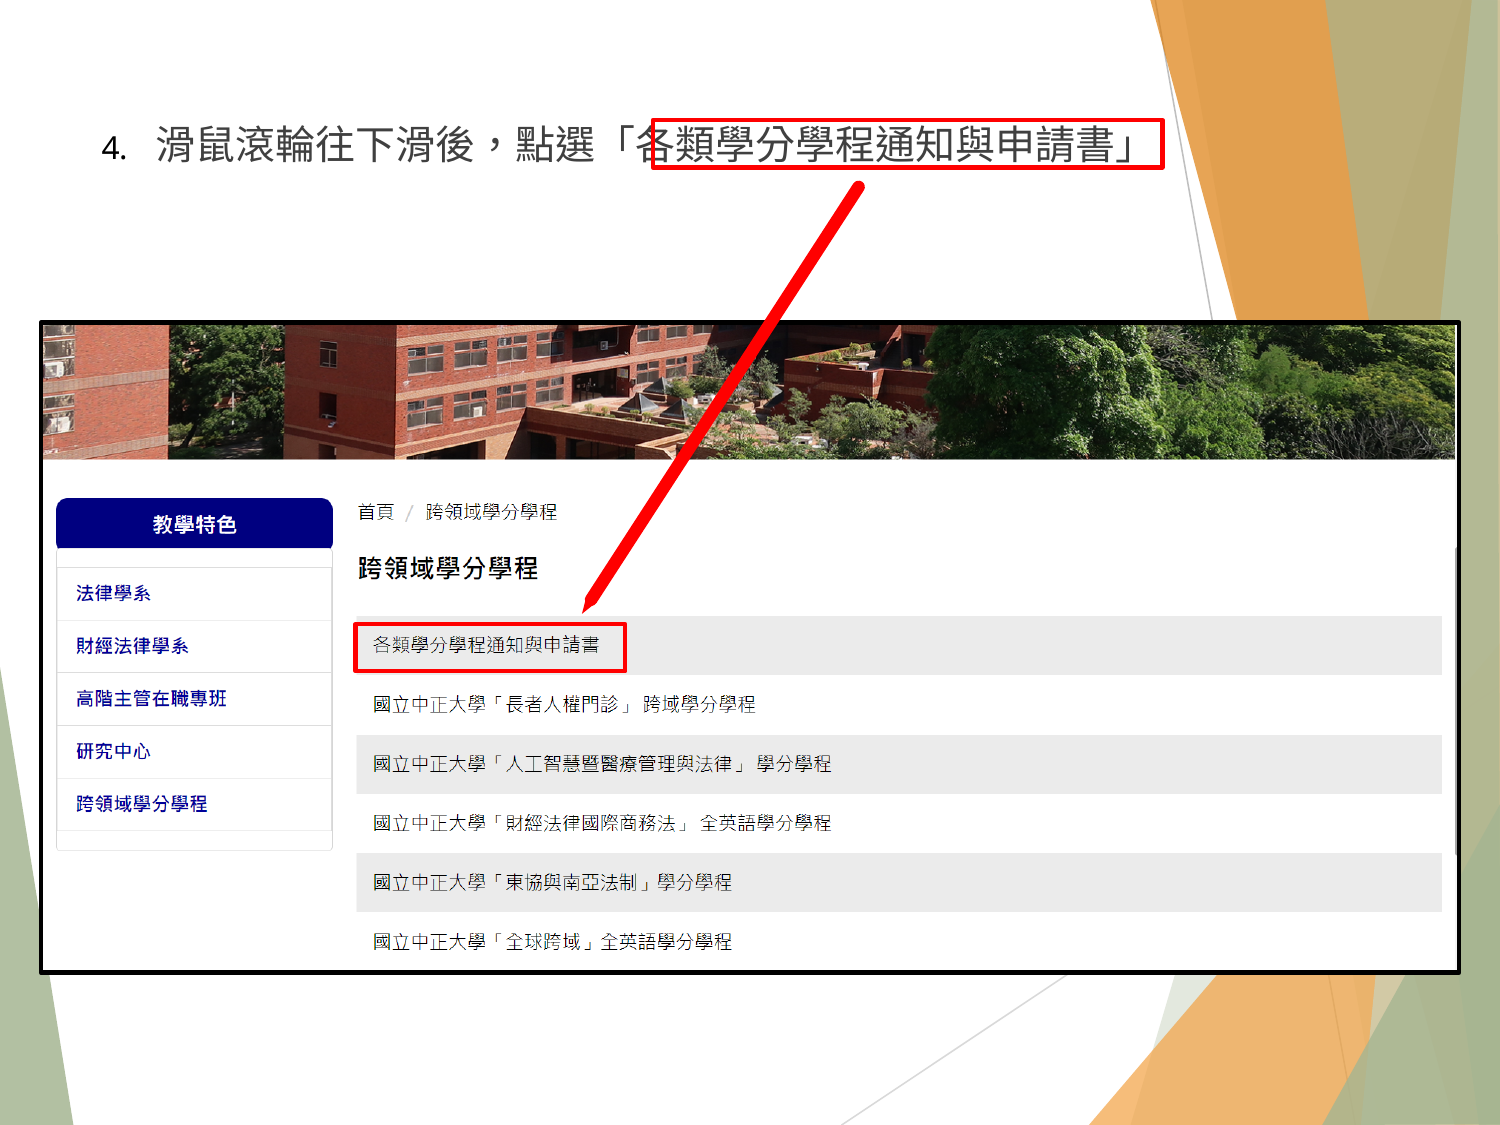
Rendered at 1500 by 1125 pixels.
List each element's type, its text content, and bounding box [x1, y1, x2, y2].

list 滑鼠滾輪往下滑後，點選「各類學分學程通知與申請書」 [86, 112, 1190, 187]
picture [43, 324, 1457, 971]
